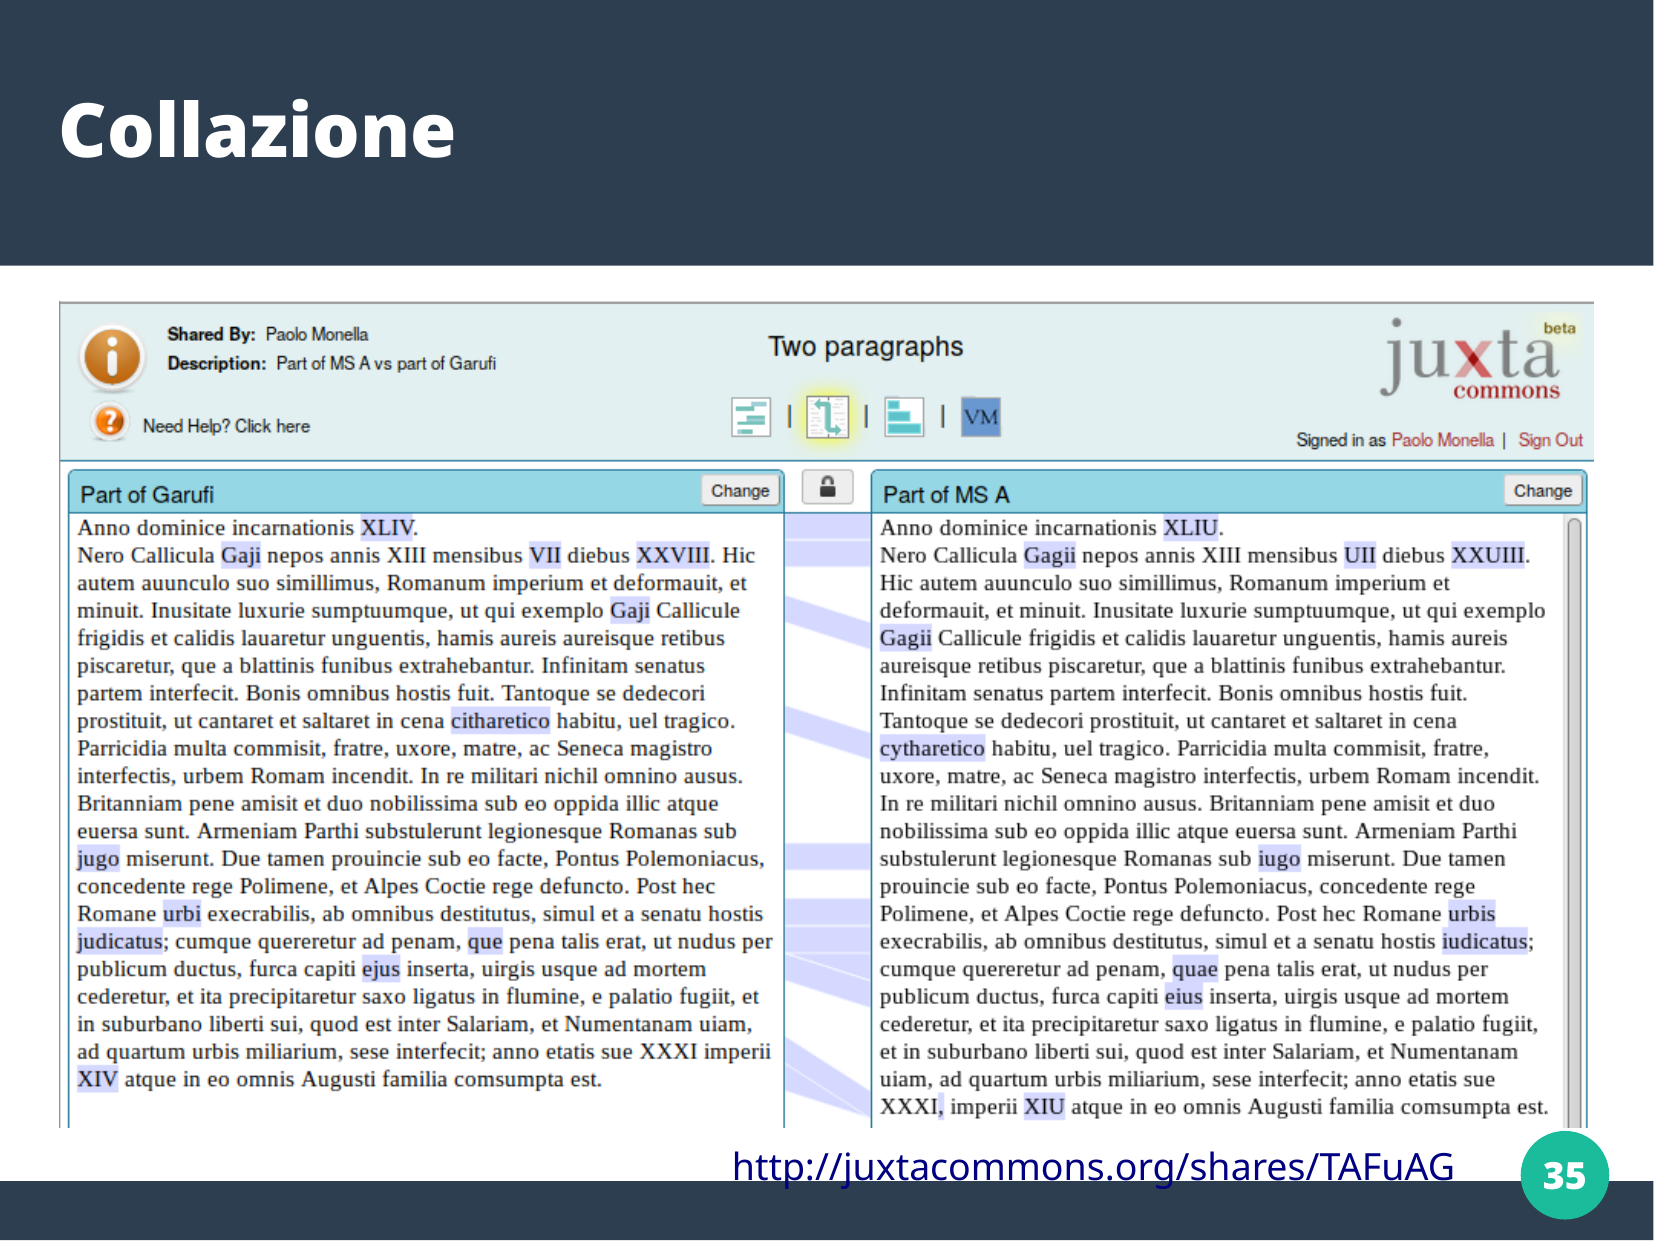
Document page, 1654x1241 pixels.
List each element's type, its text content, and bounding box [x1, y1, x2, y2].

title Collazione [59, 49, 1595, 207]
picture [59, 301, 1594, 1128]
text_box http://juxtacommons.org/shares/TAFuAG [717, 1132, 1546, 1235]
